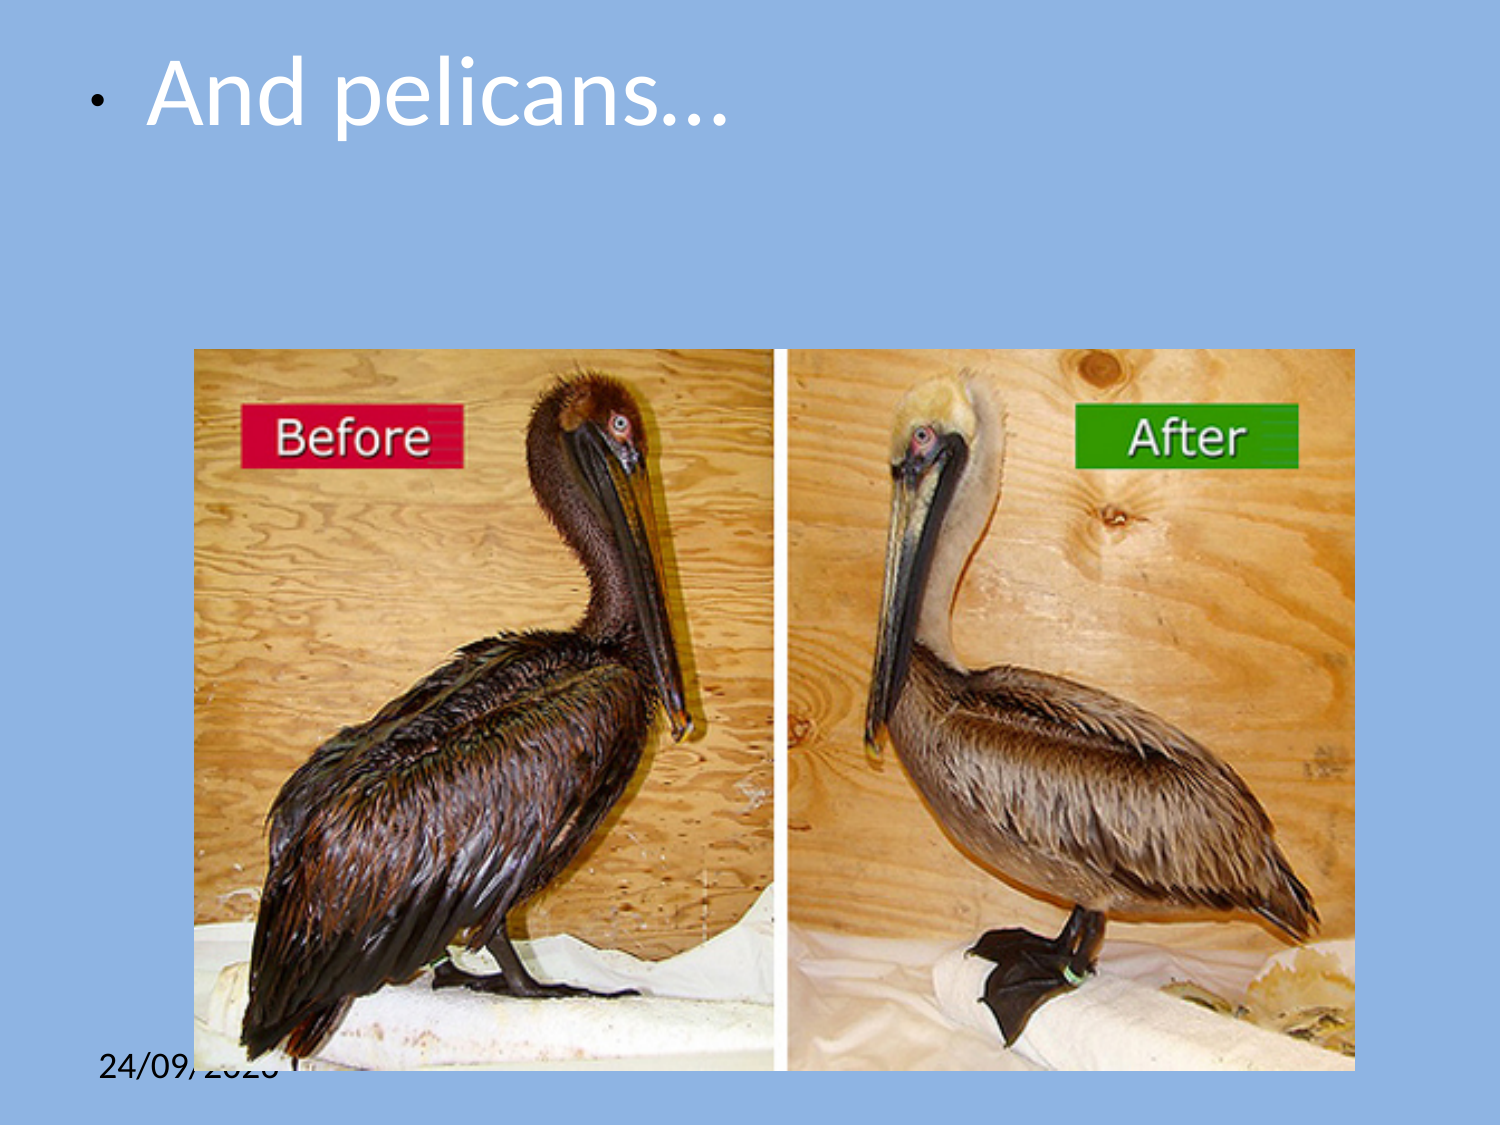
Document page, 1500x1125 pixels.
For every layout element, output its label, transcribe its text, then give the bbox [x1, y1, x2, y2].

list And pelicans… [75, 42, 1425, 1005]
picture [194, 349, 1355, 1071]
